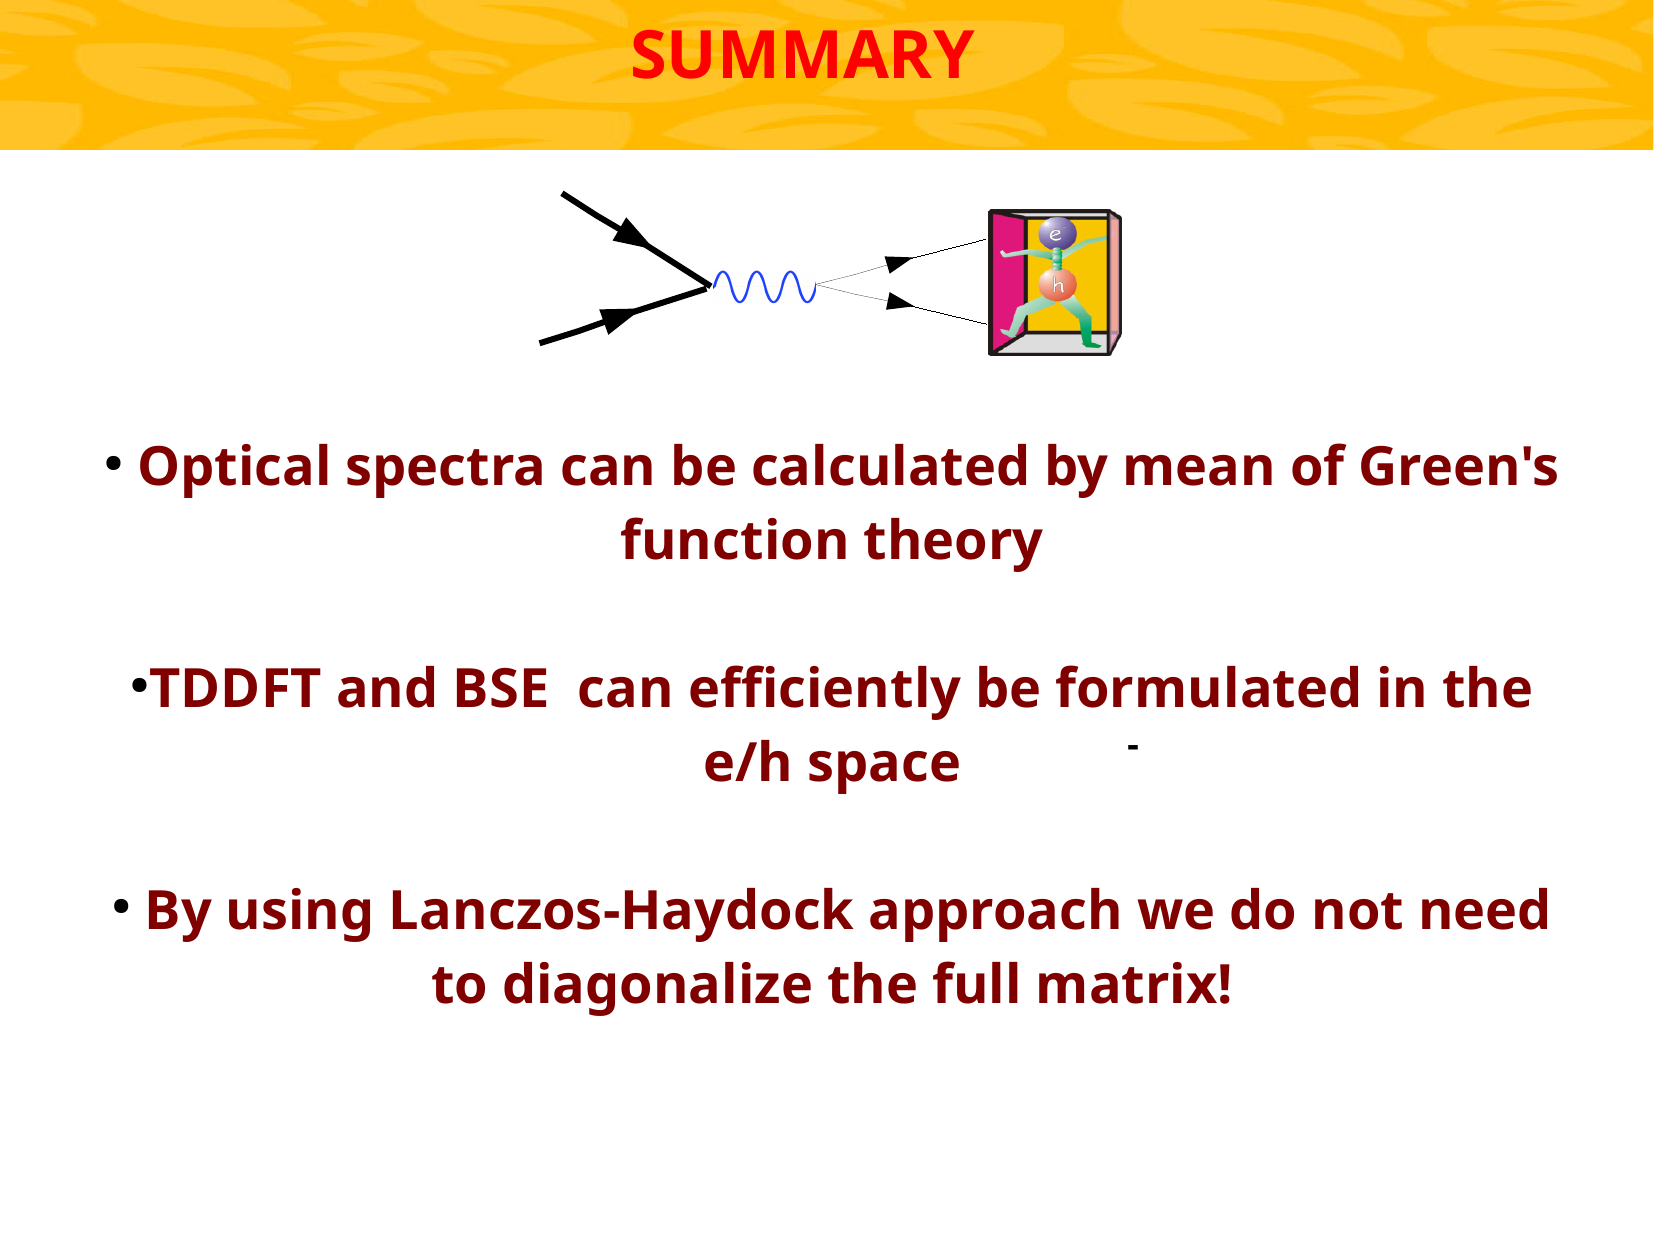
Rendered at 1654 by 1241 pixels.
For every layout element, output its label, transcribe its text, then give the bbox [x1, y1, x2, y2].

picture [0, 0, 1654, 151]
text_box - [1112, 716, 1203, 774]
text_box Optical spectra can be calculated by mean of Green's function theory TDDFT and BSE can efficiently be formulated in the e/h space By using Lanczos-Haydock approach we do not need to diagonalize the full matrix! [75, 420, 1591, 1156]
picture [988, 209, 1122, 356]
text_box SUMMARY [14, 0, 1590, 125]
picture [713, 270, 816, 304]
